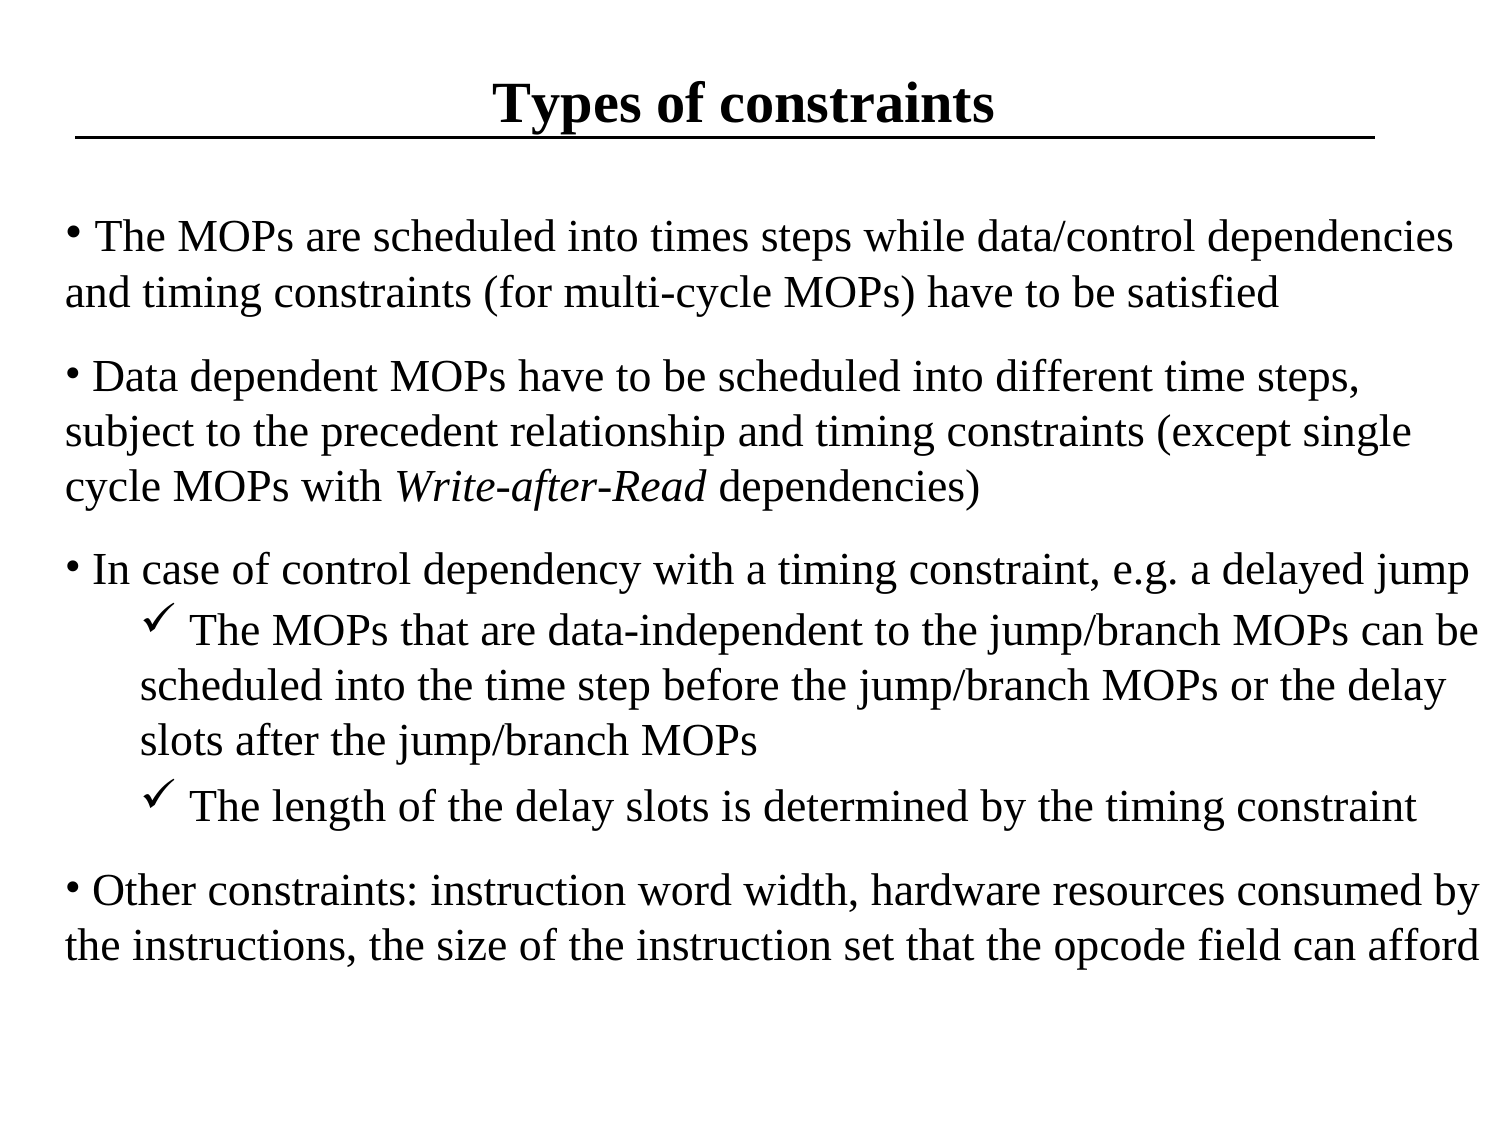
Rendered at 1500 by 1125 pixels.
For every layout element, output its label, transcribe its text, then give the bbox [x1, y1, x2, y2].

title Types of constraints [112, 42, 1376, 155]
text_box The MOPs are scheduled into times steps while data/control dependencies and timing constraints (for multi-cycle MOPs) have to be satisfied Data dependent MOPs have to be scheduled into different time steps, subject to the precedent relationship and timing constraints (except single cycle MOPs with Write-after-Read dependencies) In case of control dependency with a timing constraint, e.g. a delayed jump The MOPs that are data-independent to the jump/branch MOPs can be scheduled into the time step before the jump/branch MOPs or the delay slots after the jump/branch MOPs The length of the delay slots is determined by the timing constraint Other constraints: instruction word width, hardware resources consumed by the instructions, the size of the instruction set that the opcode field can afford [49, 200, 1500, 972]
